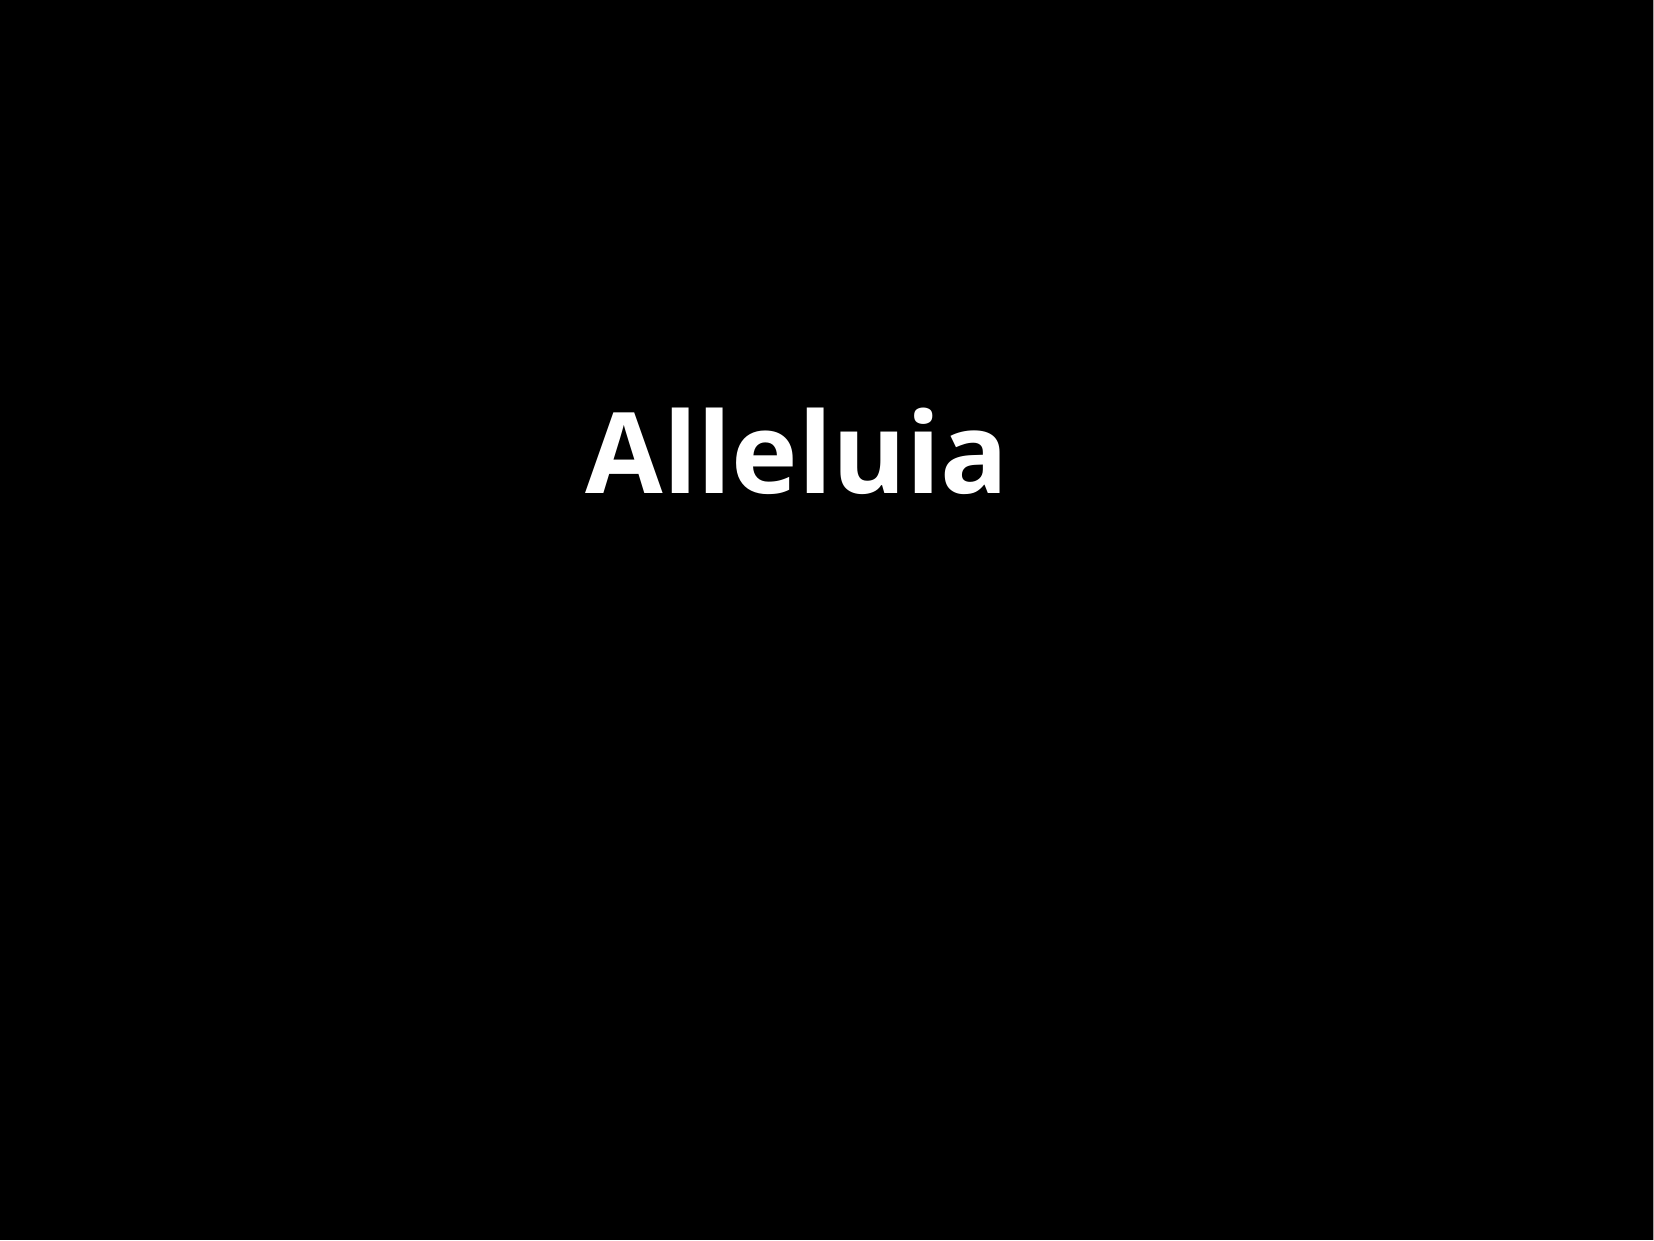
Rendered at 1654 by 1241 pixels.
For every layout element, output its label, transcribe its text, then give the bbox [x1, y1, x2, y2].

text_box Alleluia [88, 88, 1507, 975]
